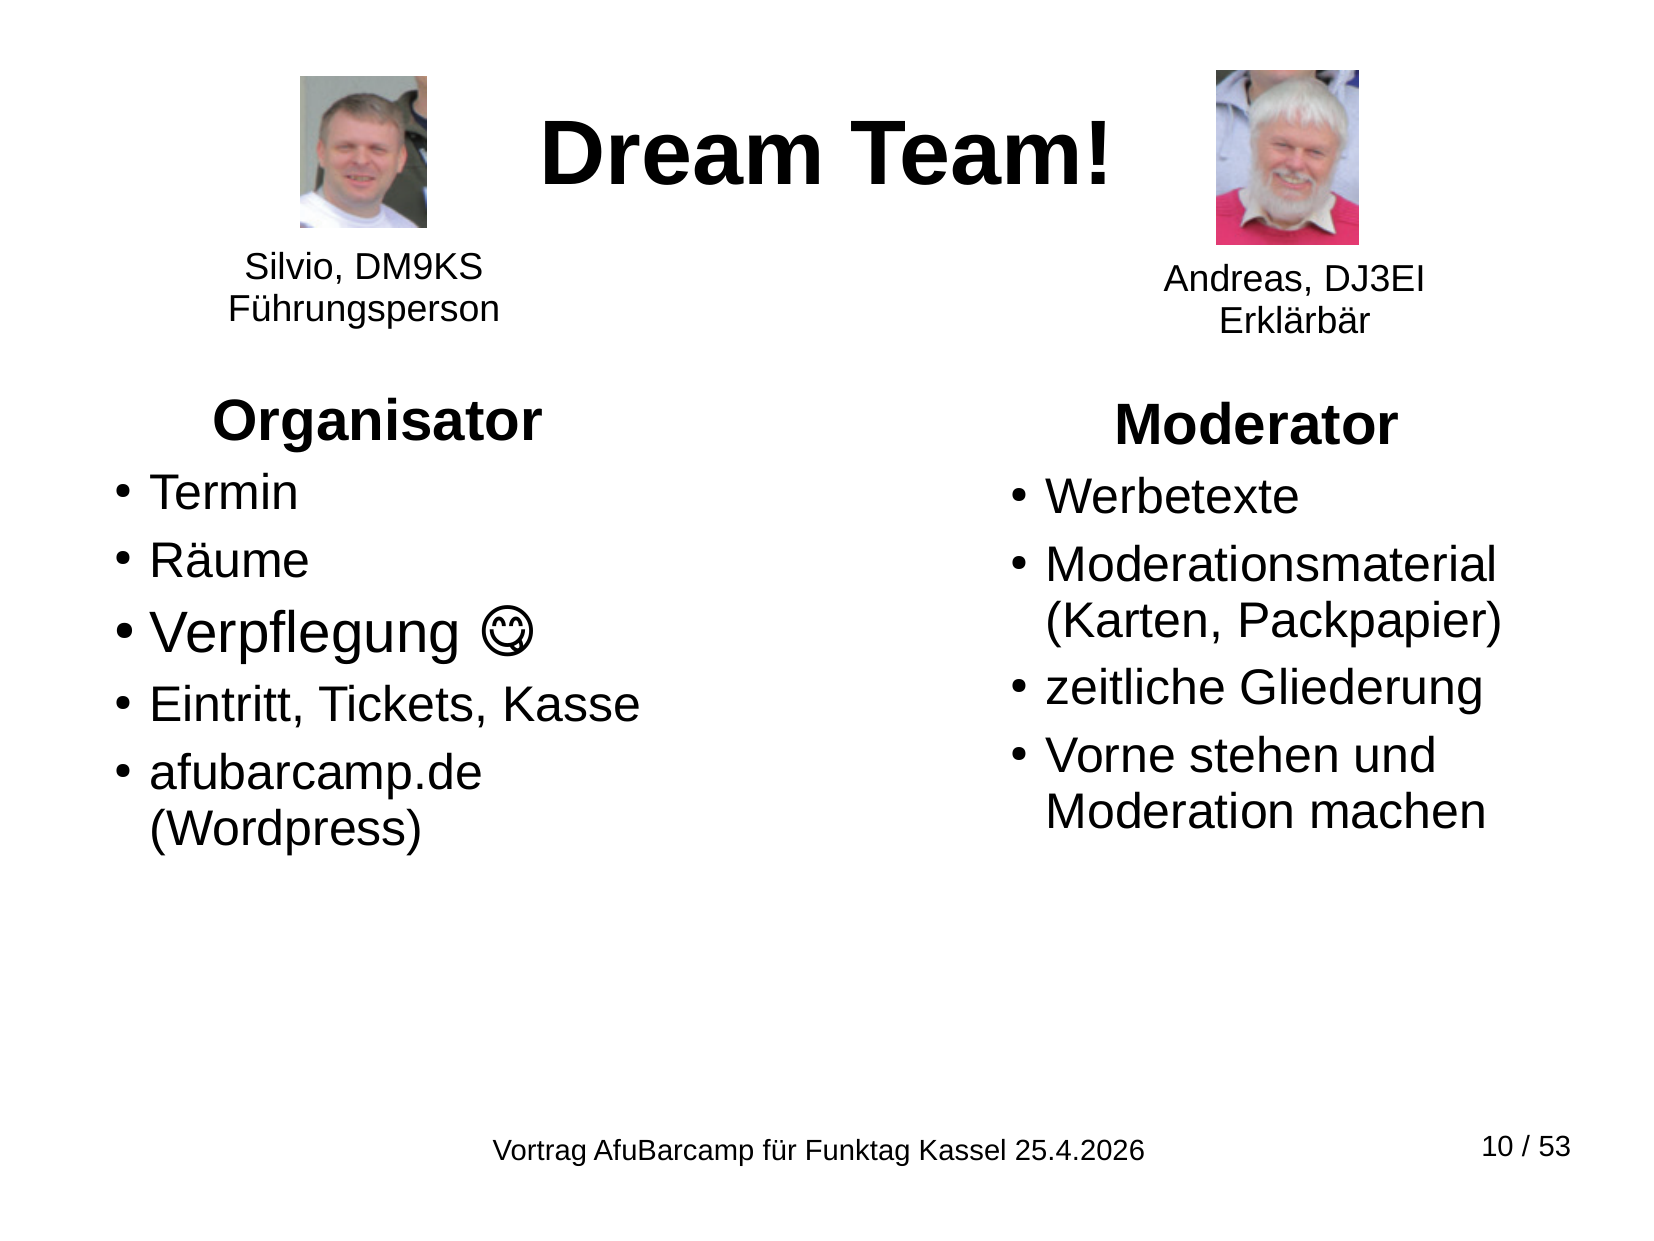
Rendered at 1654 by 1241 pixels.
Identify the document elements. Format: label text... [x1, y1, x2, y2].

title Dream Team! [82, 49, 1571, 257]
text_box Andreas, DJ3EI Erklärbär [1148, 250, 1441, 350]
text_box Organisator Termin Räume Verpflegung 😋 Eintritt, Tickets, Kasse afubarcamp.de (Wordpress) [82, 380, 674, 1111]
text_box Moderator Werbetexte Moderationsmaterial (Karten, Packpapier) zeitliche Gliederung Vorne stehen und Moderation machen [995, 384, 1539, 893]
picture [1216, 70, 1359, 245]
picture [300, 76, 427, 229]
text_box Silvio, DM9KS Führungsperson [212, 238, 516, 338]
